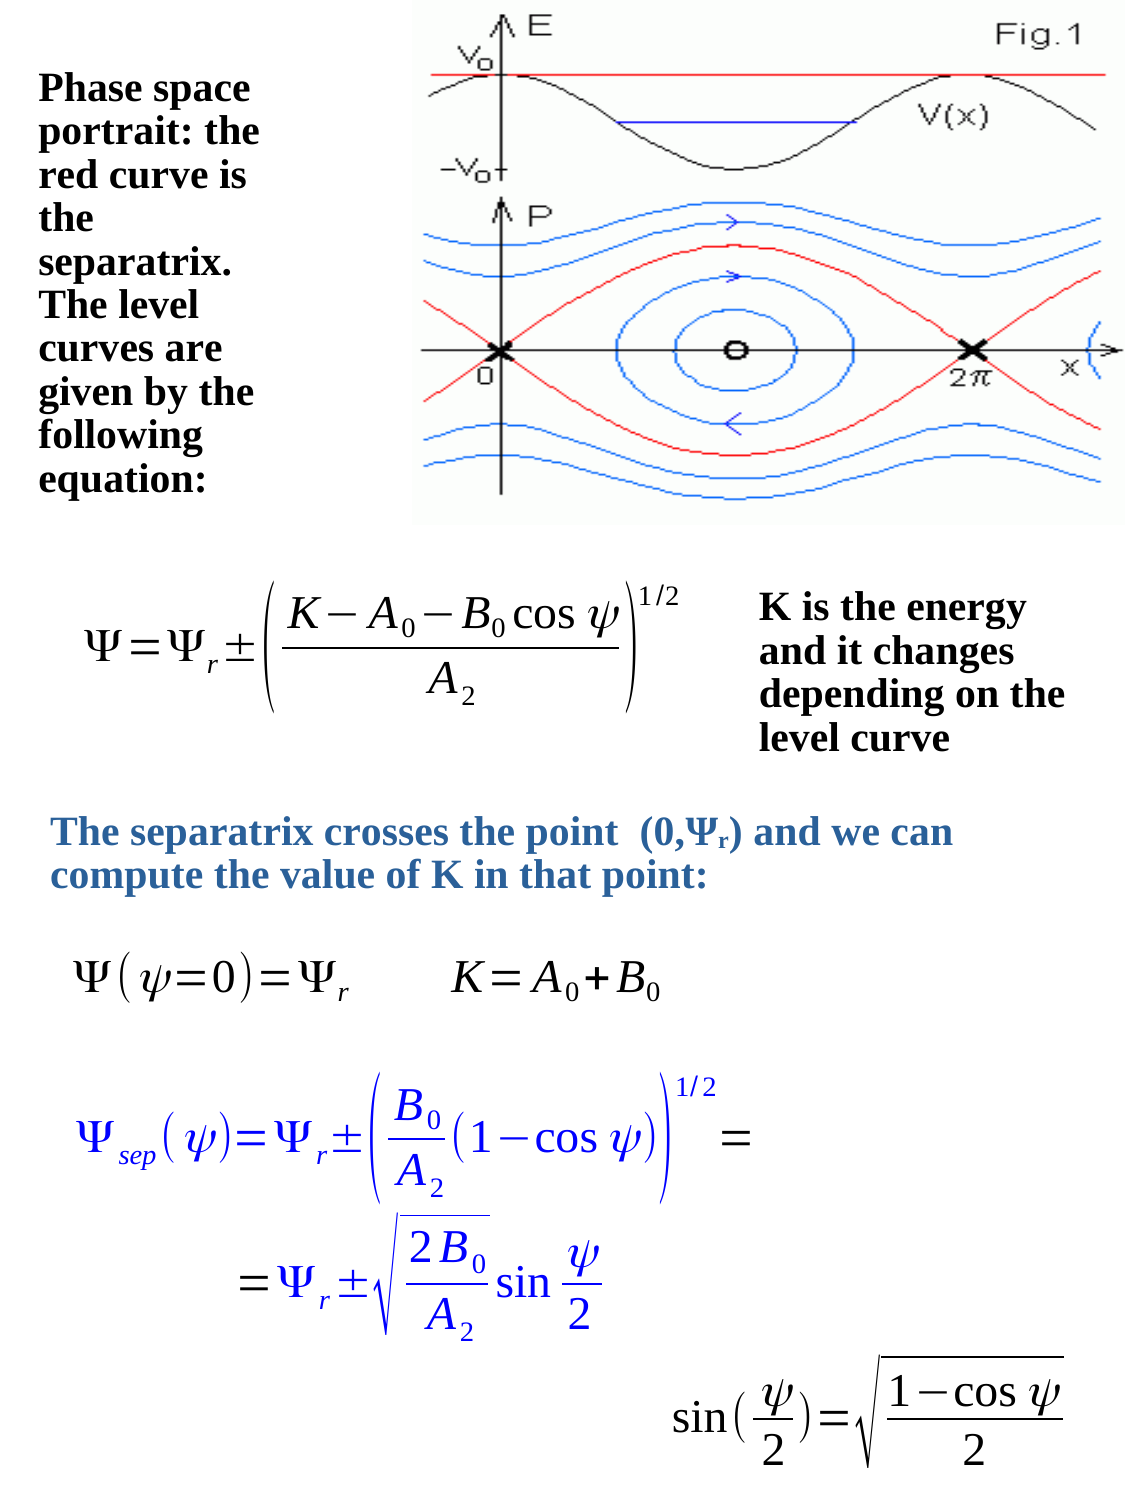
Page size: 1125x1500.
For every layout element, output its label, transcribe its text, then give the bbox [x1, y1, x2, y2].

chart [61, 1070, 768, 1347]
chart [69, 578, 692, 718]
text_box The separatrix crosses the point (0,Ψr) and we can compute the value of K in that point: [35, 803, 1075, 918]
text_box Phase space portrait: the red curve is the separatrix. The level curves are given by the following equation: [23, 59, 308, 509]
picture [412, 0, 1125, 525]
chart [59, 948, 673, 1009]
text_box K is the energy and it changes depending on the level curve [744, 578, 1111, 768]
chart [659, 1353, 1075, 1477]
